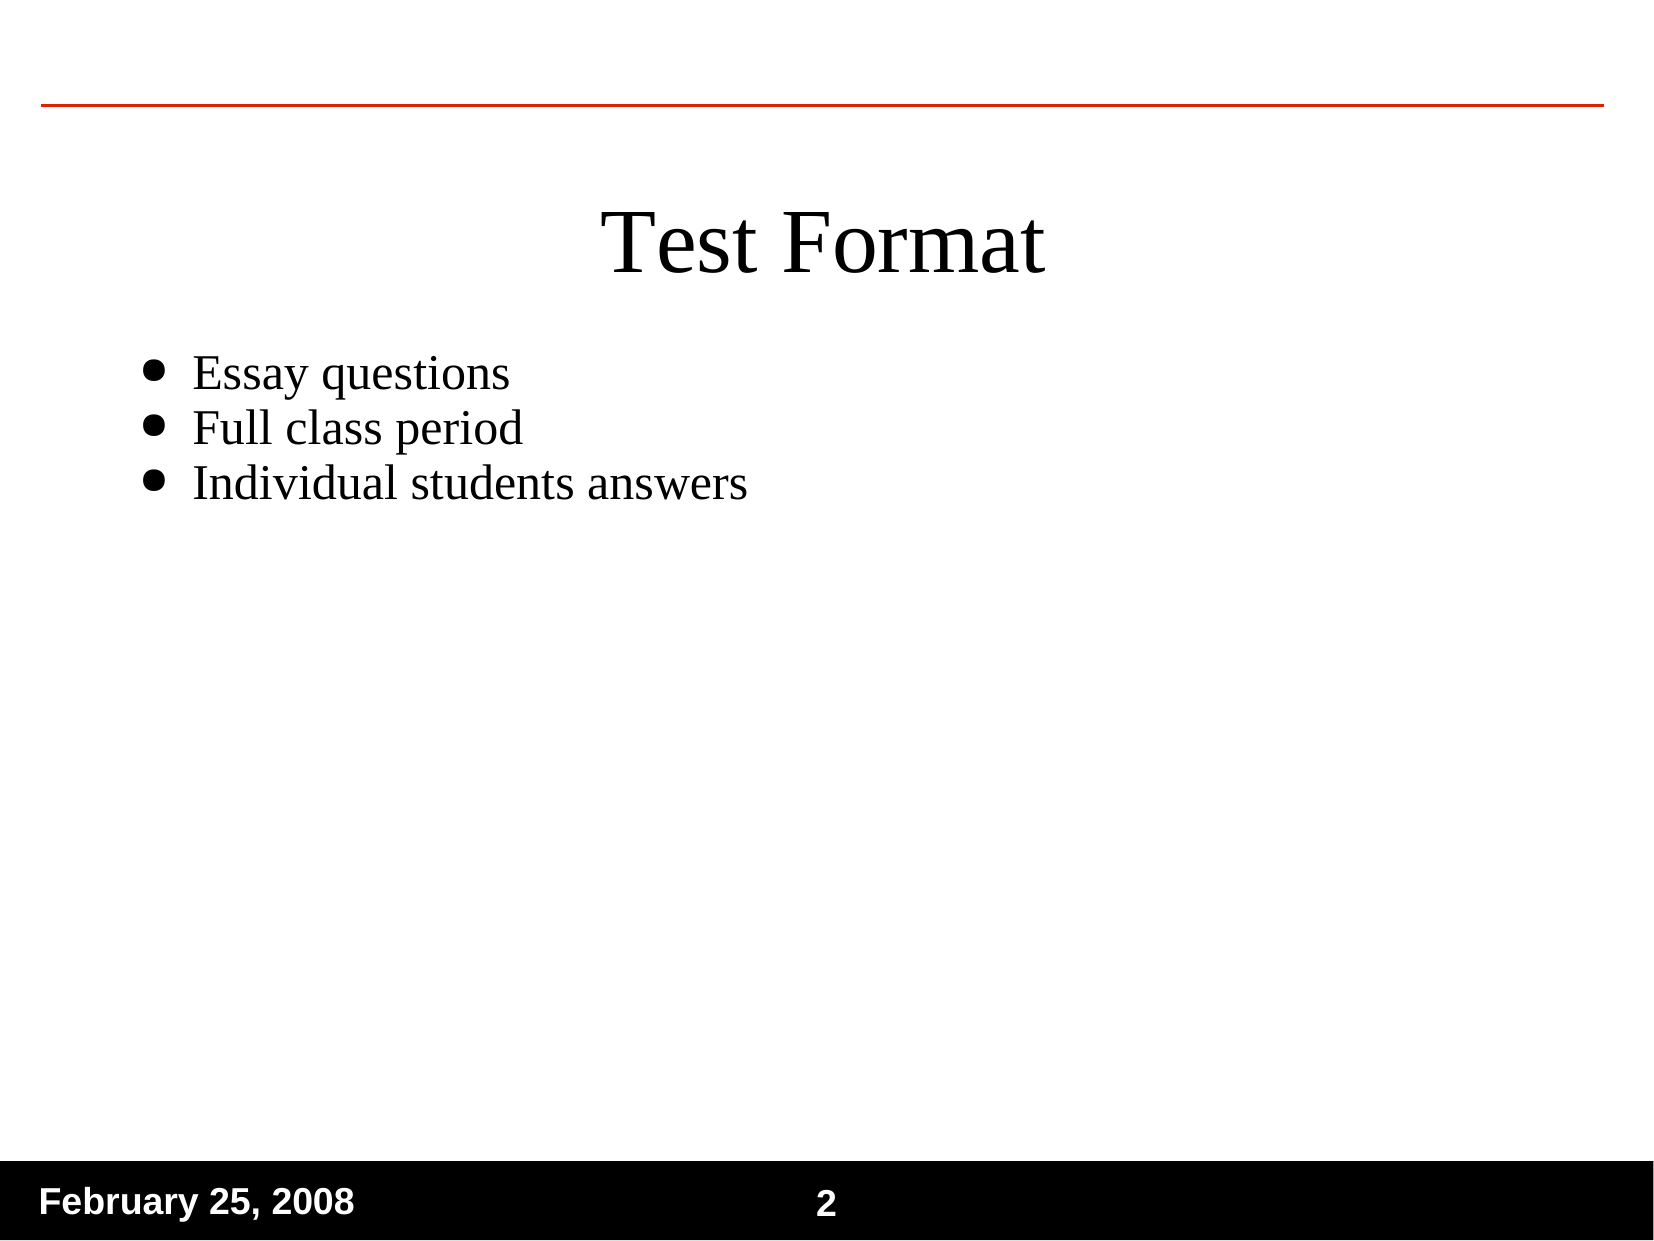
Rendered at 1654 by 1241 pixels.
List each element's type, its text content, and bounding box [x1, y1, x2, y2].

list Essay questions Full class period Individual students answers [121, 344, 1534, 1127]
title Test Format [117, 137, 1530, 346]
